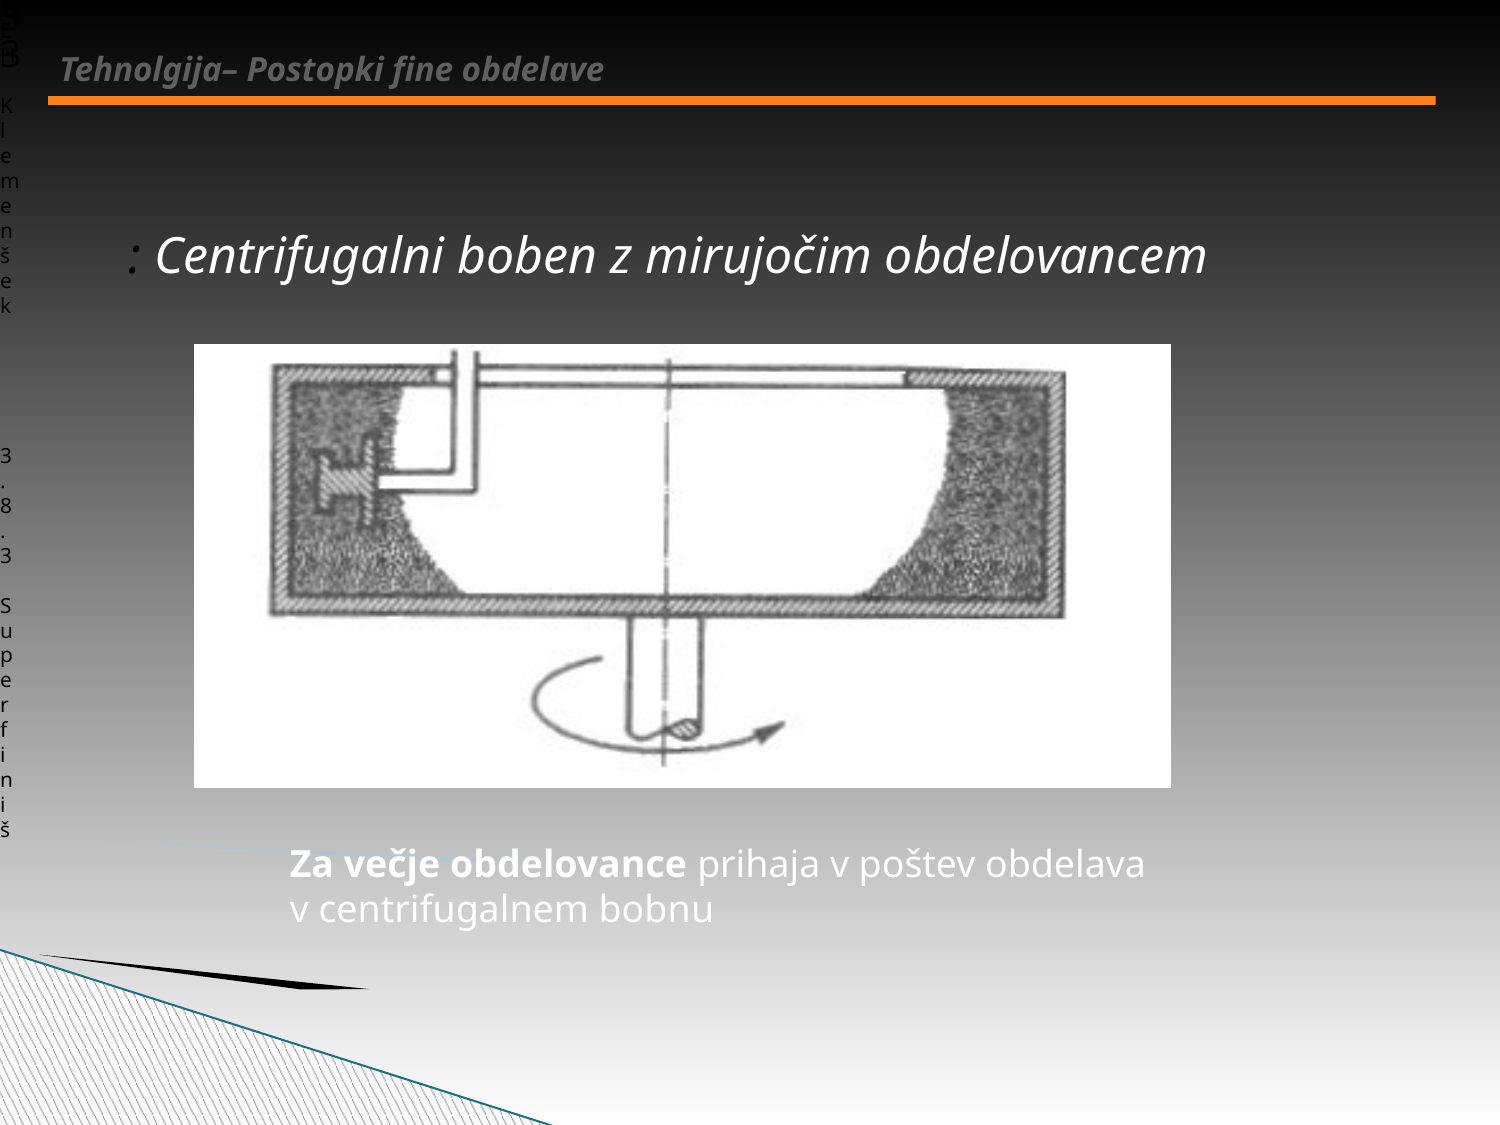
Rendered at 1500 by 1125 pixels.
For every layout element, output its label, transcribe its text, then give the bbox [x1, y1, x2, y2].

picture [0, 952, 543, 1125]
picture [194, 344, 1171, 788]
text_box : Centrifugalni boben z mirujočim obdelovancem [113, 216, 1389, 292]
text_box Za večje obdelovance prihaja v poštev obdelava v centrifugalnem bob­nu [275, 832, 1171, 938]
